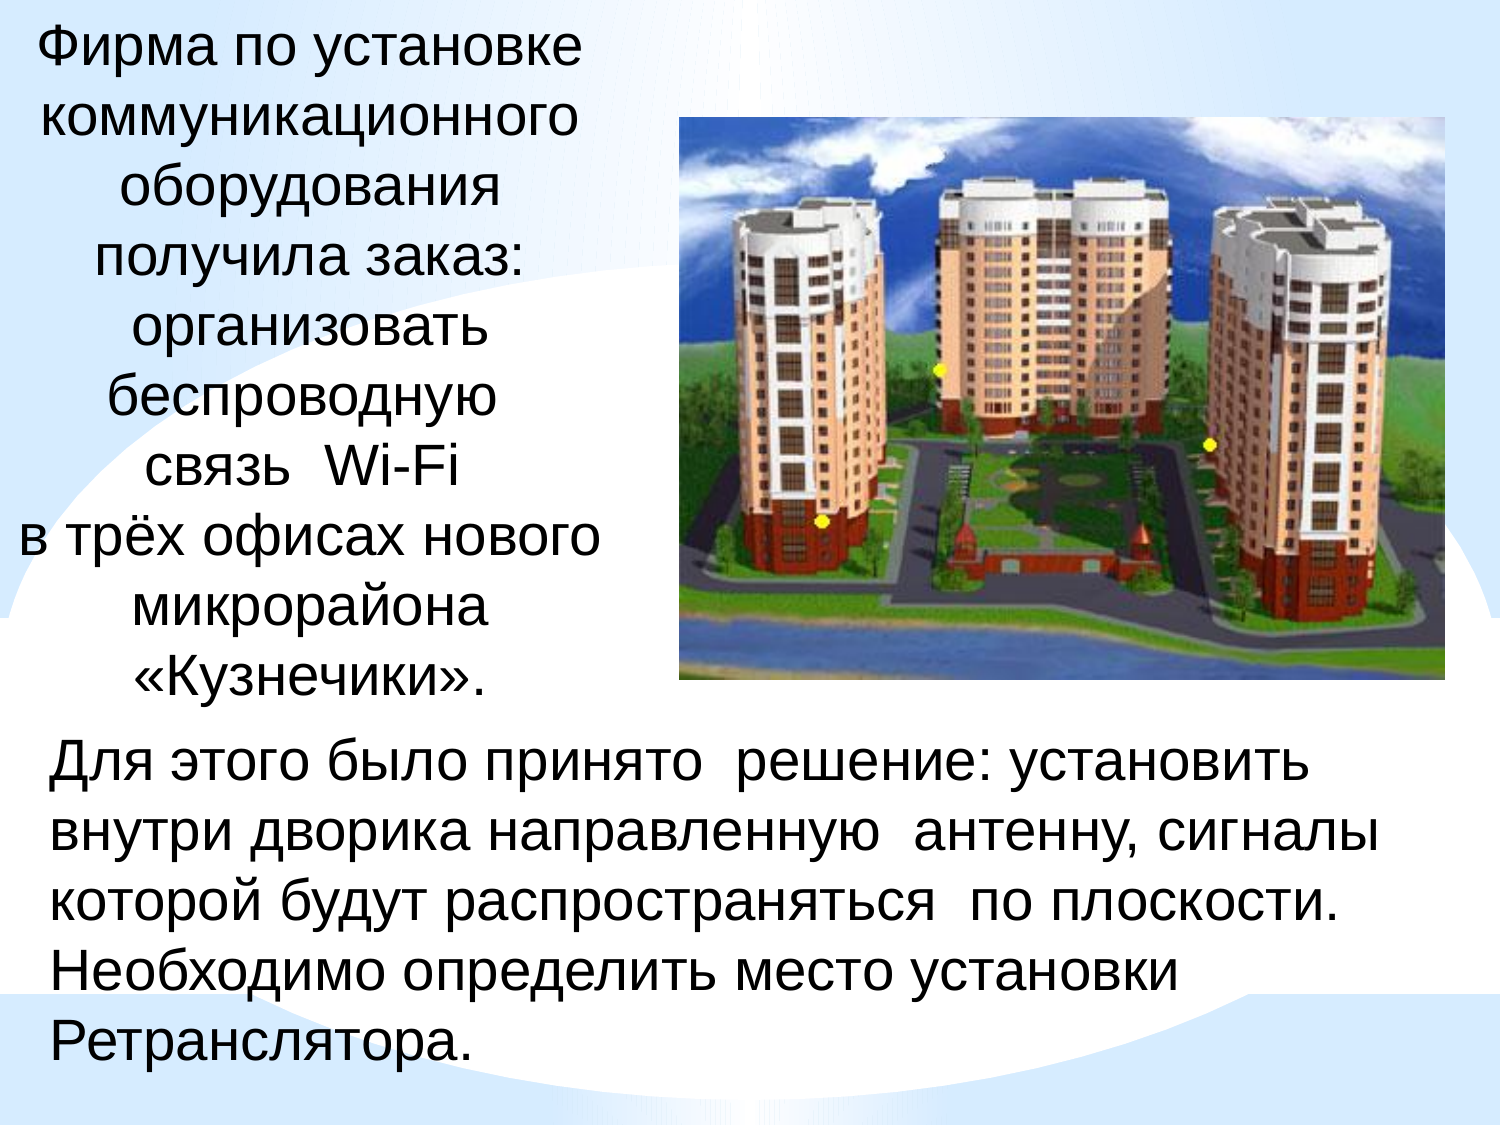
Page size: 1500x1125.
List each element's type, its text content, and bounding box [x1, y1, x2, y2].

text_box Для этого было принято решение: установить внутри дворика направленную антенну, сигналы которой будут распространяться по плоскости. Необходимо определить место установки Ретранслятора. [35, 714, 1430, 1080]
text_box Фирма по установке коммуникационного оборудования получила заказ: организовать беспроводную связь Wi-Fi в трёх офисах нового микрорайона «Кузнечики». [0, 0, 622, 715]
picture [679, 117, 1445, 680]
